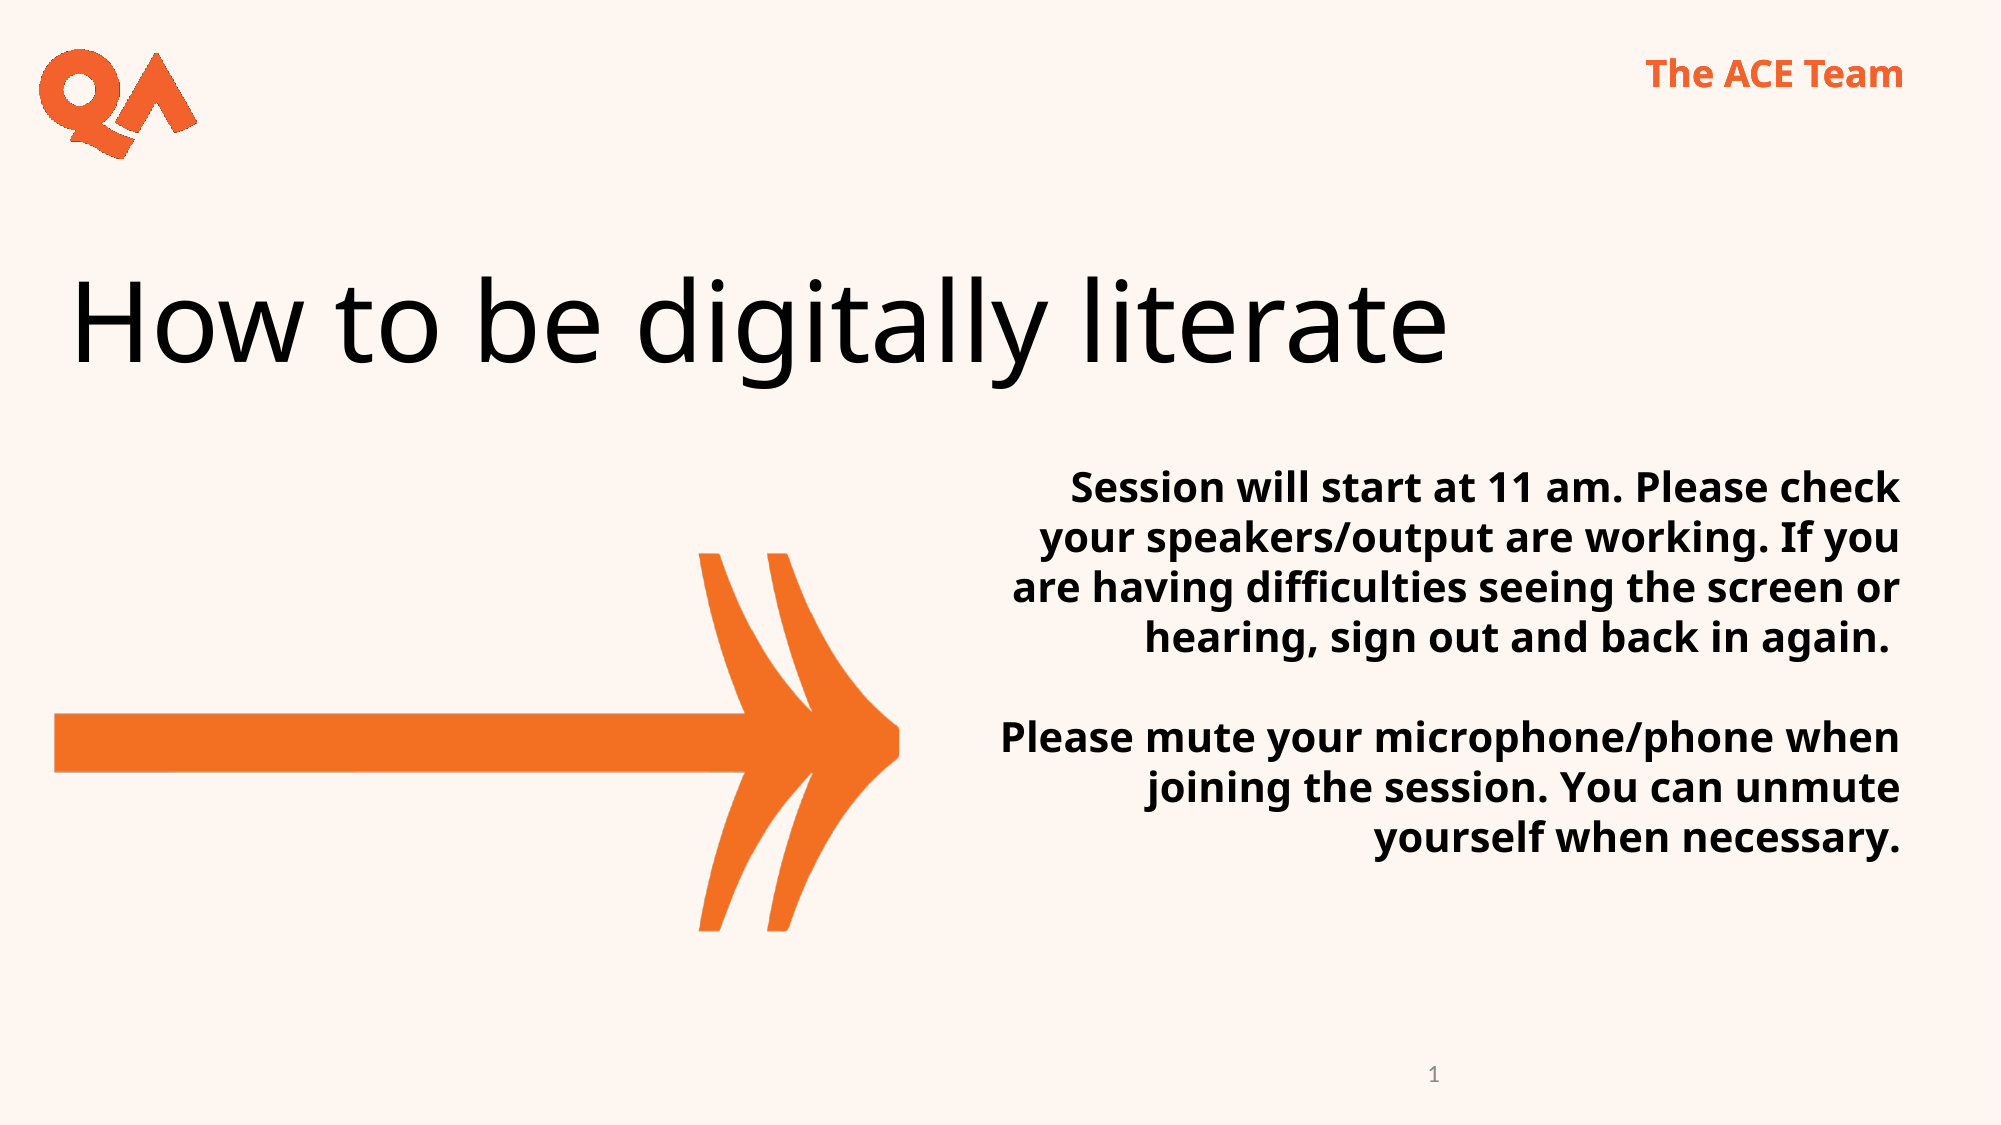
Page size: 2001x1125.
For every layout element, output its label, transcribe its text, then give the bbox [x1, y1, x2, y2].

text_box [1412, 1042, 1863, 1103]
title How to be digitally literate [53, 73, 1691, 393]
text_box The ACE Team [1631, 43, 1920, 103]
picture [39, 510, 930, 1015]
text_box Session will start at 11 am. Please check your speakers/output are working. If you are having difficulties seeing the screen or hearing, sign out and back in again. Please mute your microphone/phone when joining the session. You can unmute yourself when necessary. [984, 453, 1928, 873]
picture [39, 49, 197, 159]
